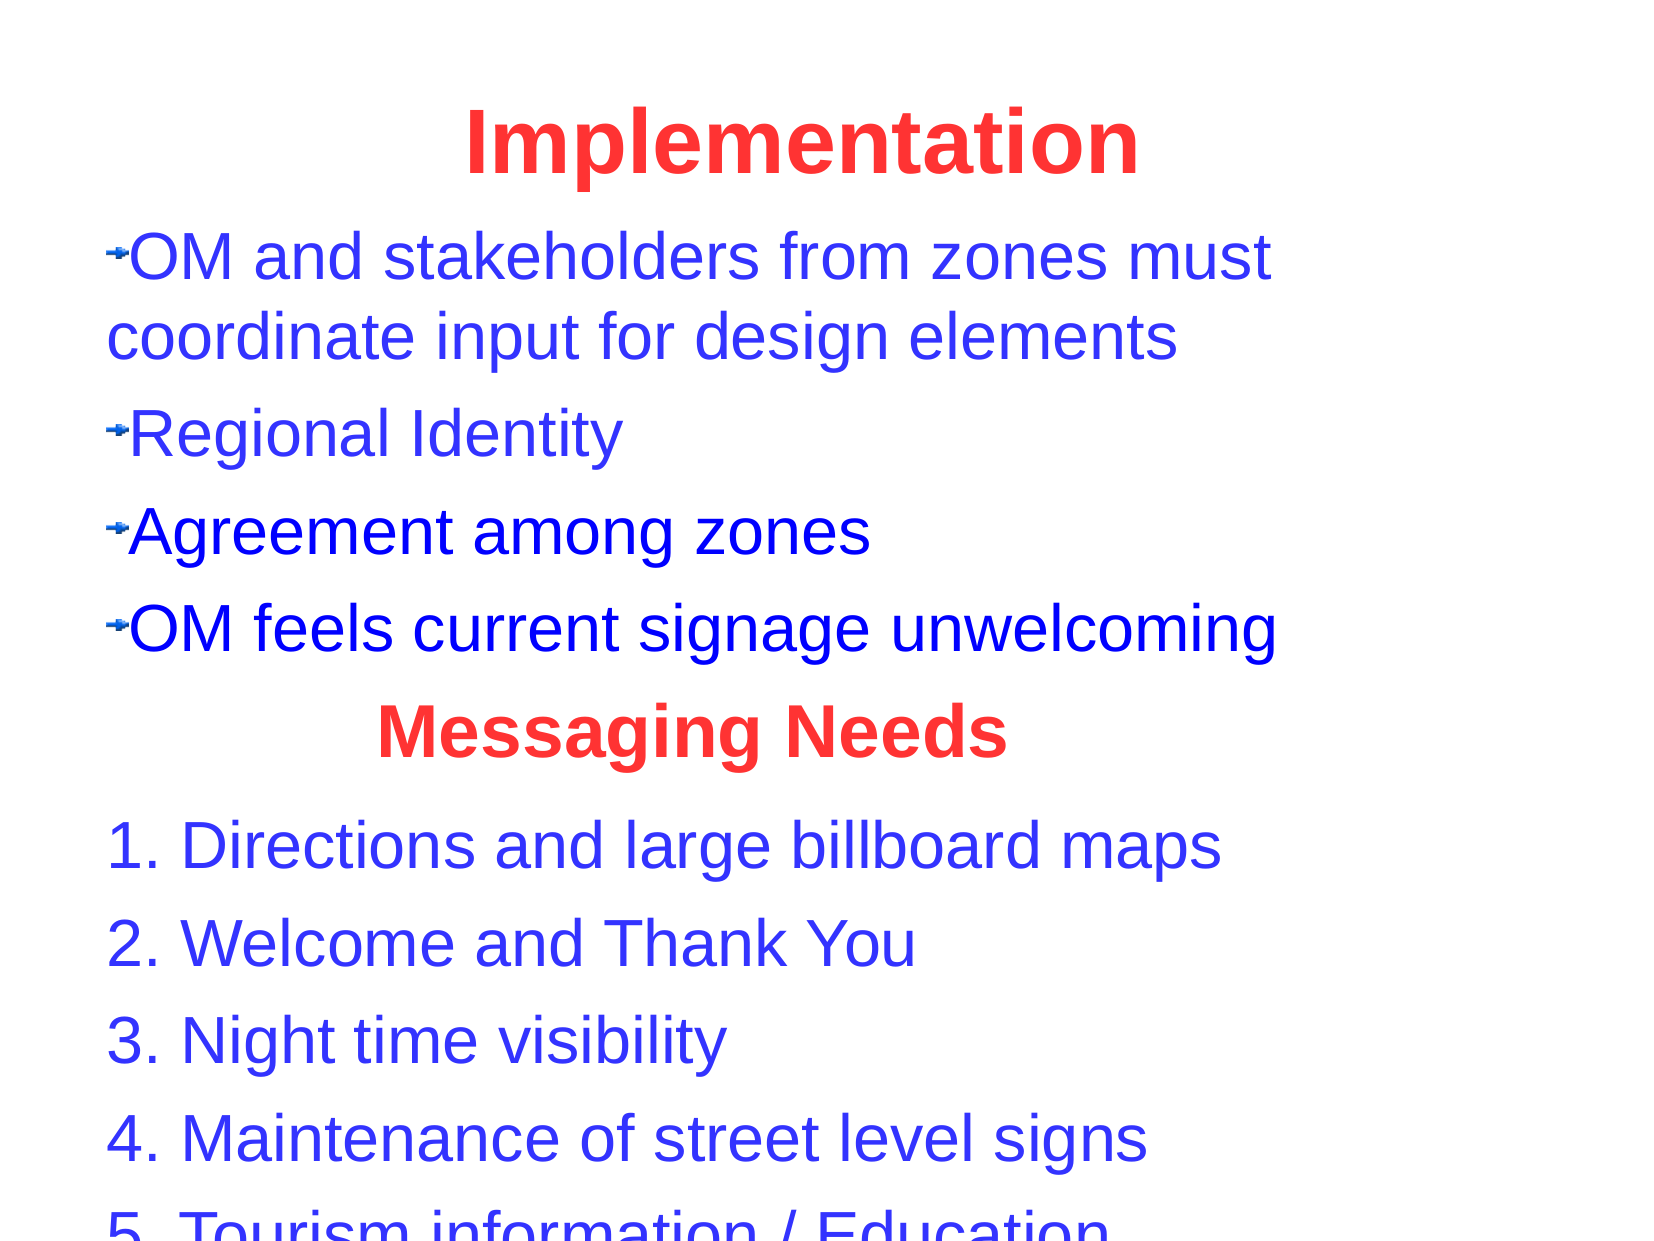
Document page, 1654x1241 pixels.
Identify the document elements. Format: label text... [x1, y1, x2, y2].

title Implementation [82, 49, 1524, 225]
list OM and stakeholders from zones must coordinate input for design elements Regional Identity Agreement among zones OM feels current signage unwelcoming Messaging Needs 1. Directions and large billboard maps 2. Welcome and Thank You 3. Night time visibility 4. Maintenance of street level signs 5. Tourism information / Education [106, 212, 1571, 1241]
